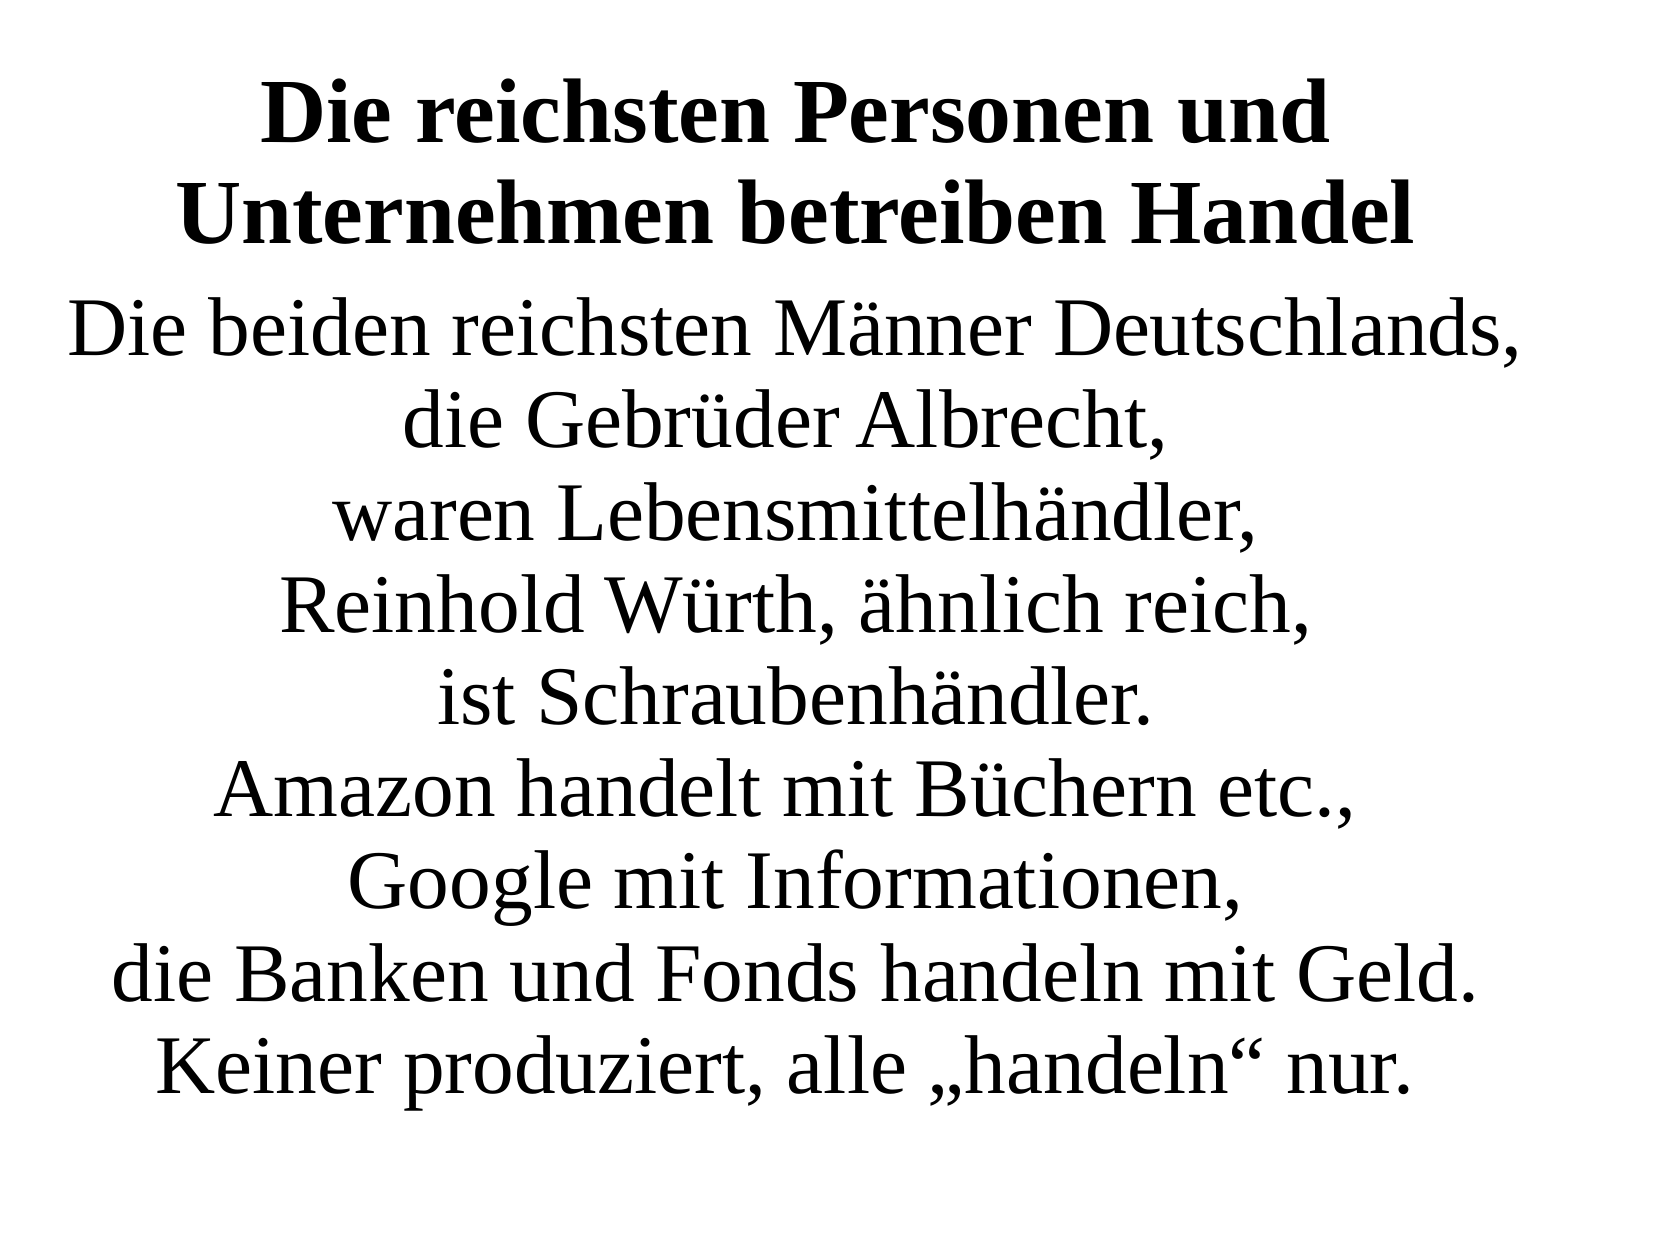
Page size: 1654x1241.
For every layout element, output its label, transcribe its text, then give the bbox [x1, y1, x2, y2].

text_box Die reichsten Personen und Unternehmen betreiben Handel Die beiden reichsten Männer Deutschlands, die Gebrüder Albrecht, waren Lebensmittelhändler, Reinhold Würth, ähnlich reich, ist Schraubenhändler. Amazon handelt mit Büchern etc., Google mit Informationen, die Banken und Fonds handeln mit Geld. Keiner produziert, alle „handeln“ nur. [53, 53, 1601, 1123]
